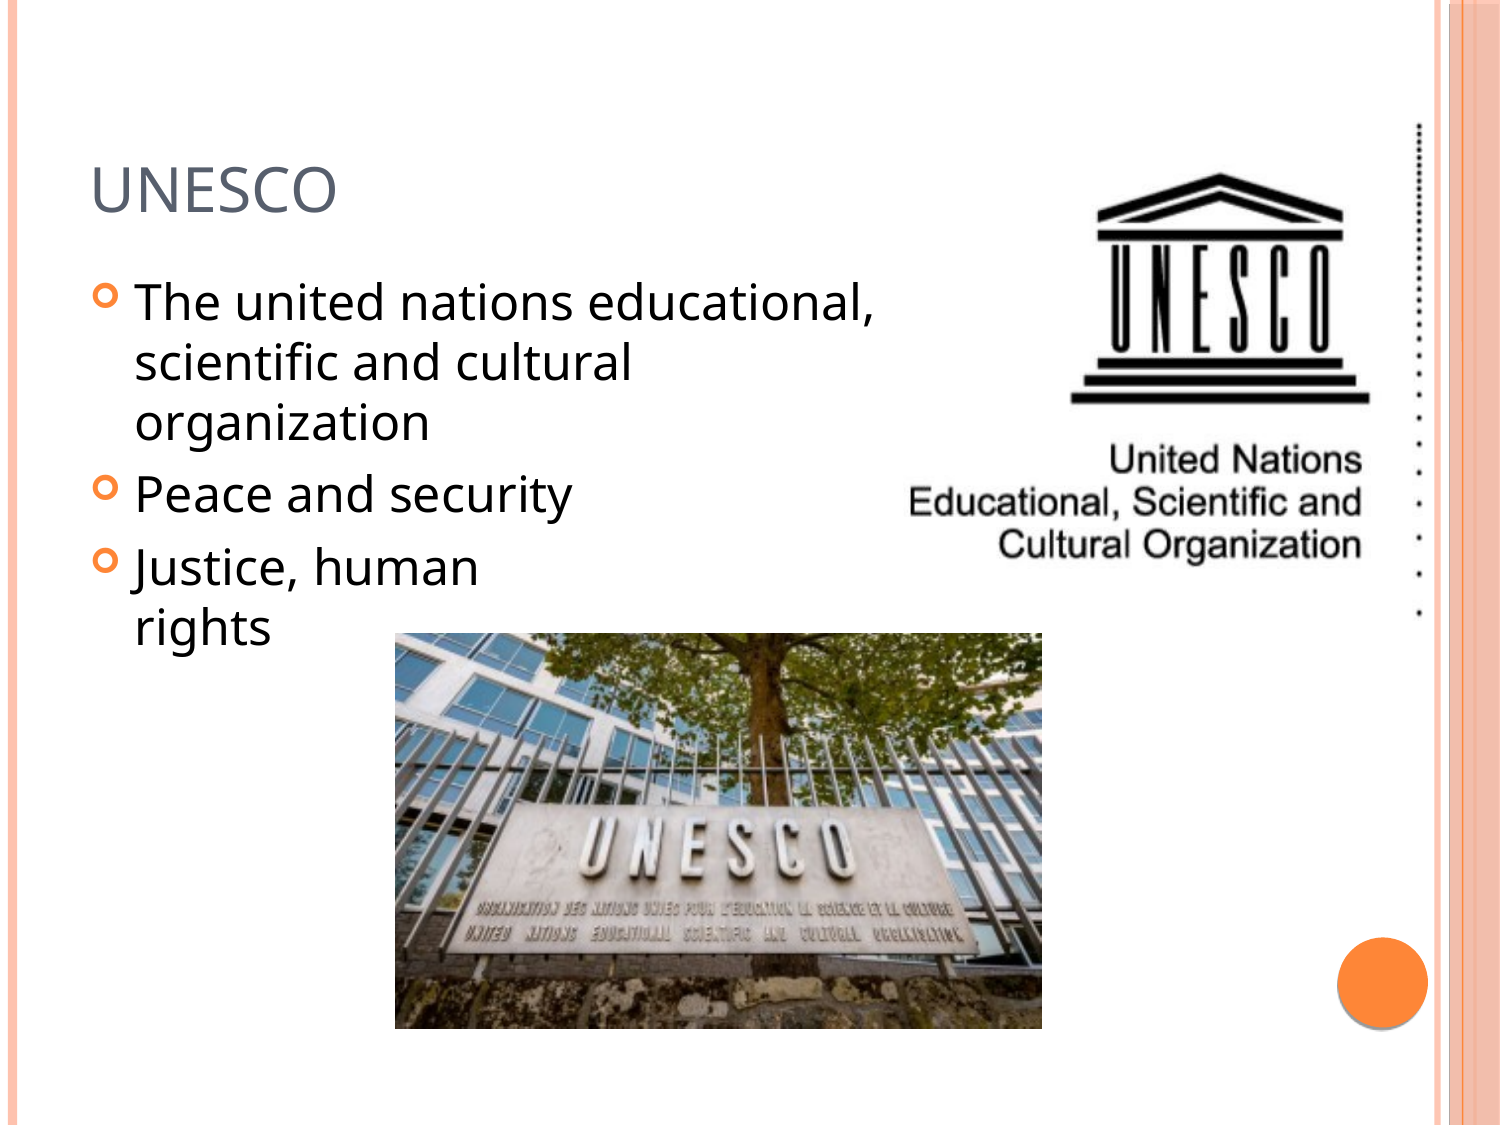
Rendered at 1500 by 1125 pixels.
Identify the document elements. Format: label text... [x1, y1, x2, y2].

title unesco [75, 45, 1300, 233]
picture [395, 633, 1042, 1029]
list The united nations educational, scientific and cultural organization Peace and security Justice, human rights [75, 262, 1300, 1062]
picture [903, 101, 1423, 621]
